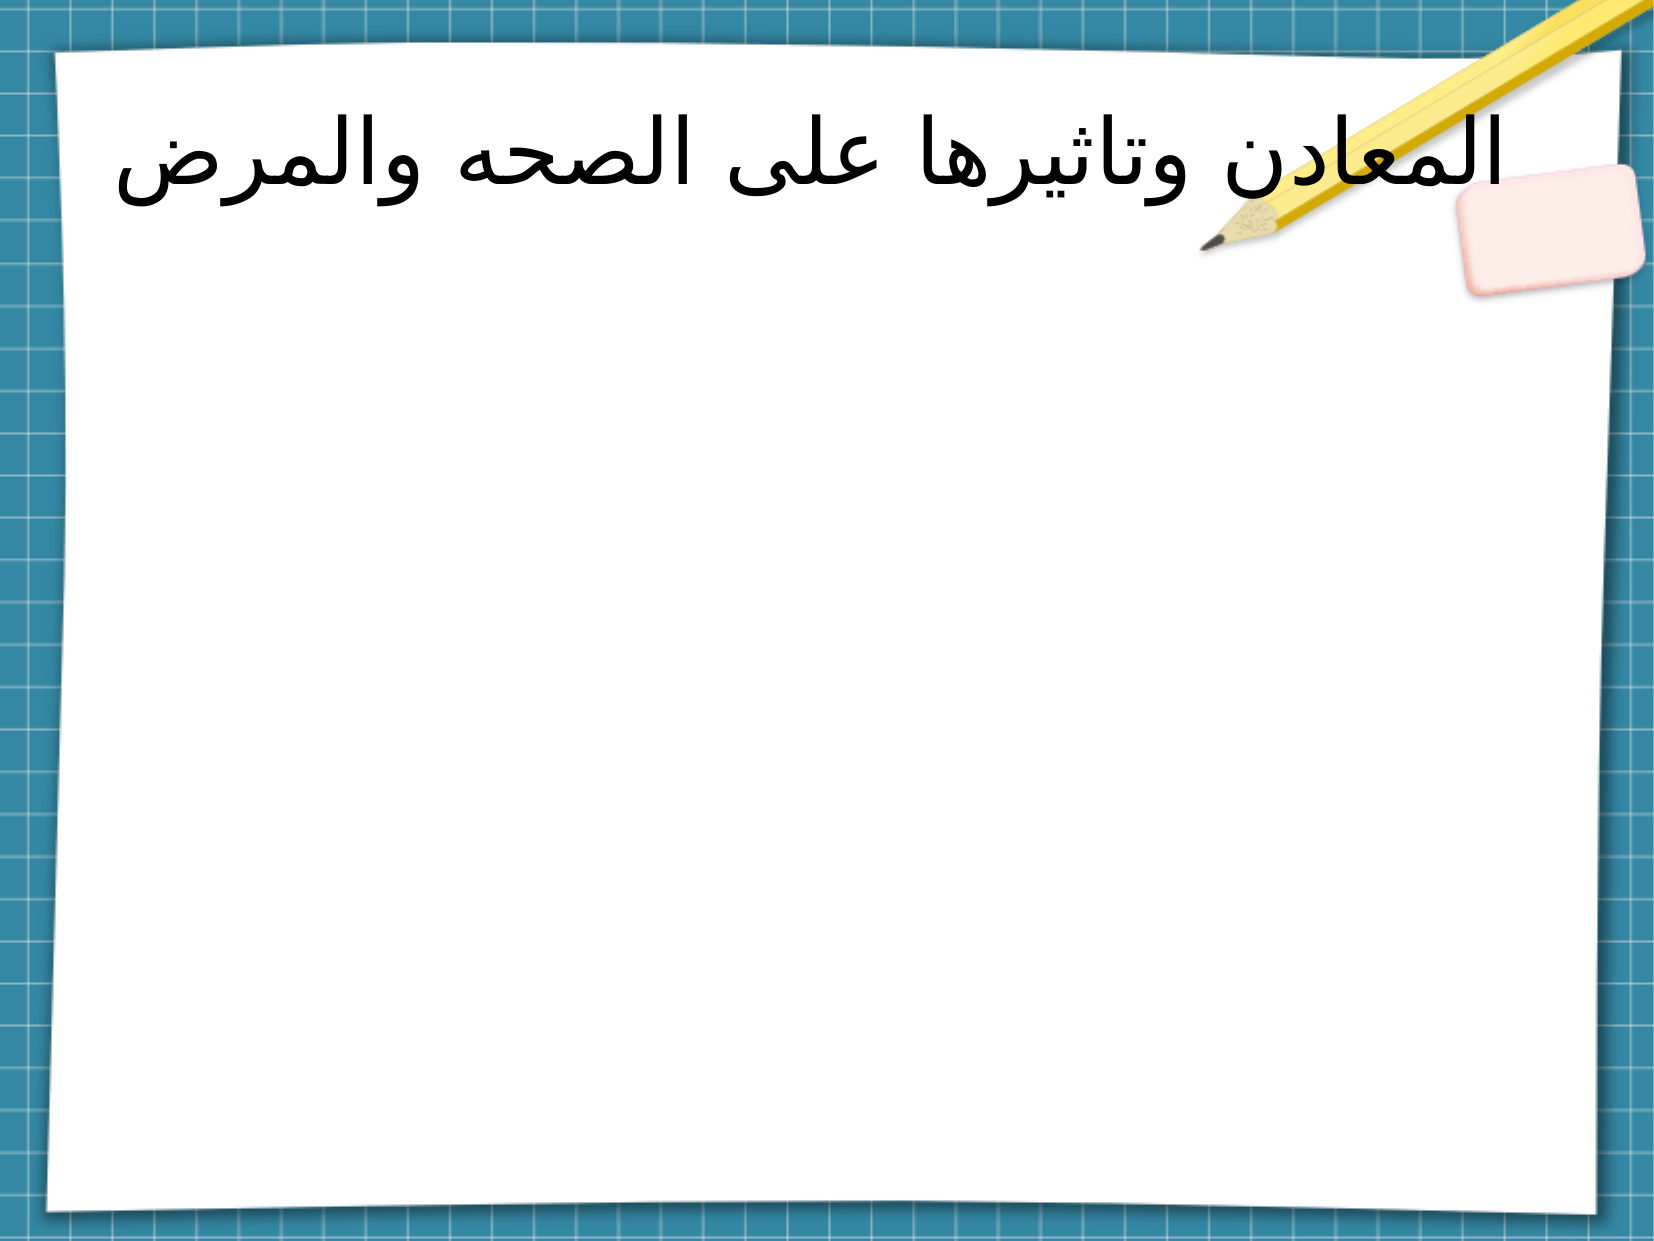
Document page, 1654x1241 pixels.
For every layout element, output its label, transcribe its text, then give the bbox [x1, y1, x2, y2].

title المعادن وتاثيرها على الصحه والمرض [82, 49, 1571, 257]
picture [0, 0, 1654, 1241]
